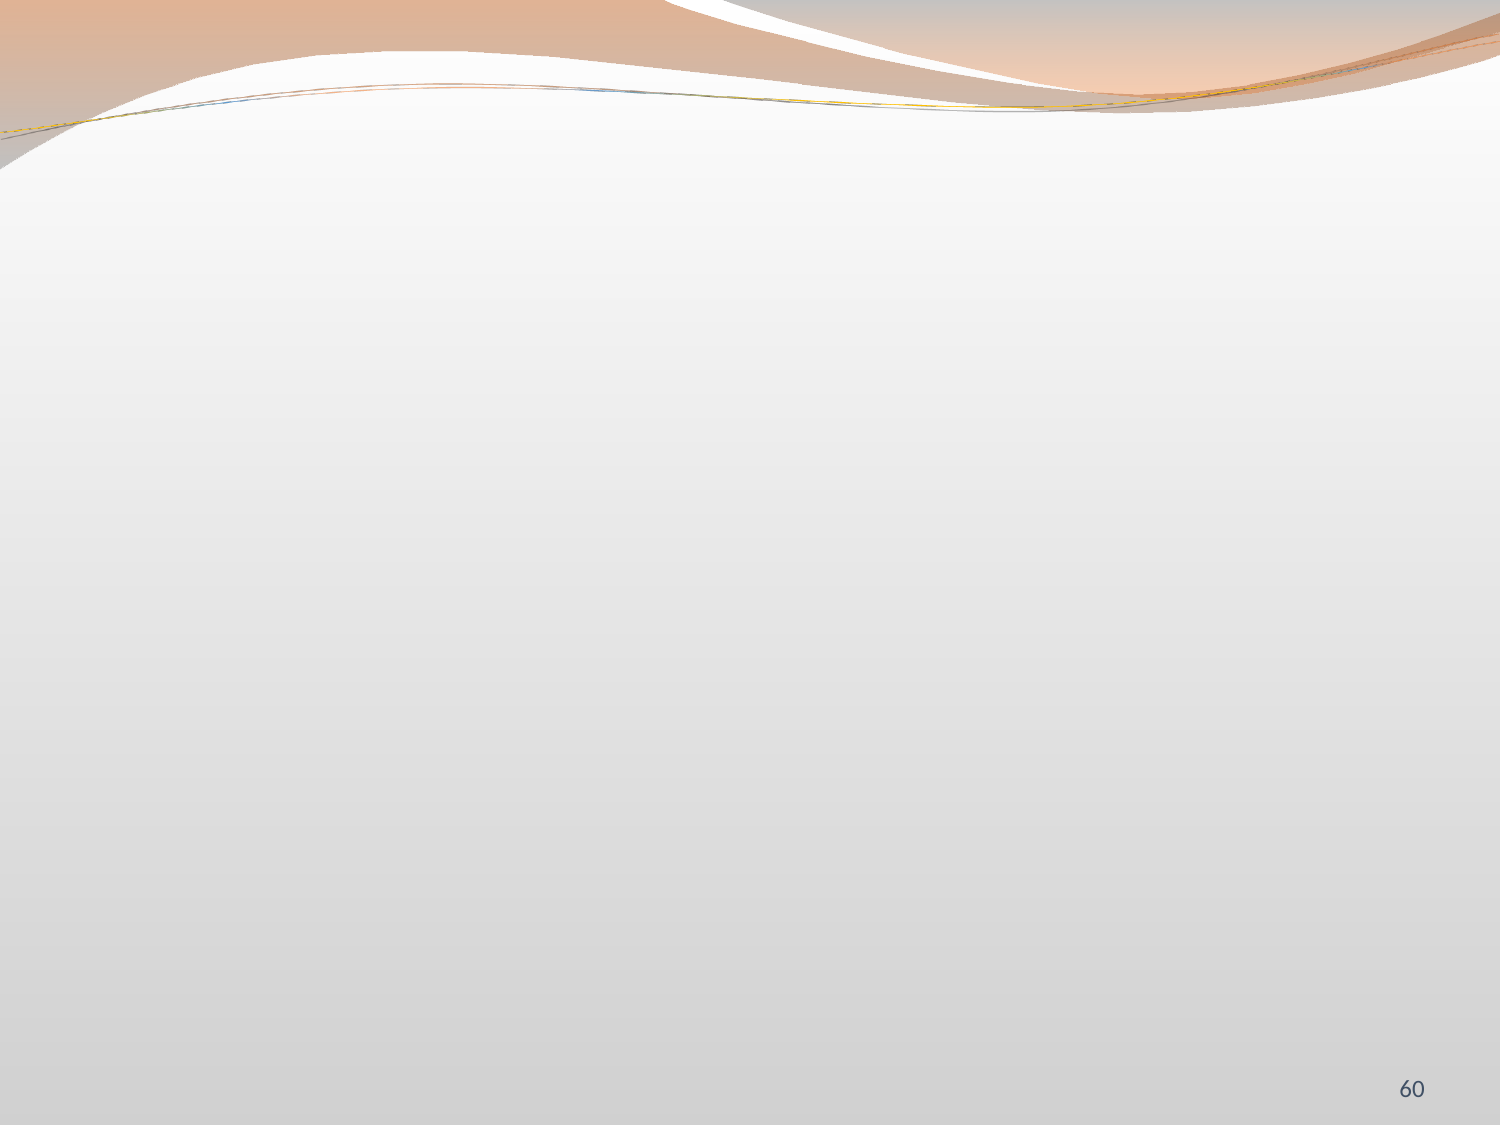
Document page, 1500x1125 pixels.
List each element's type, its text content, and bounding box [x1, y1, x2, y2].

picture [0, 33, 1500, 140]
text_box <編號> [1299, 1042, 1426, 1103]
